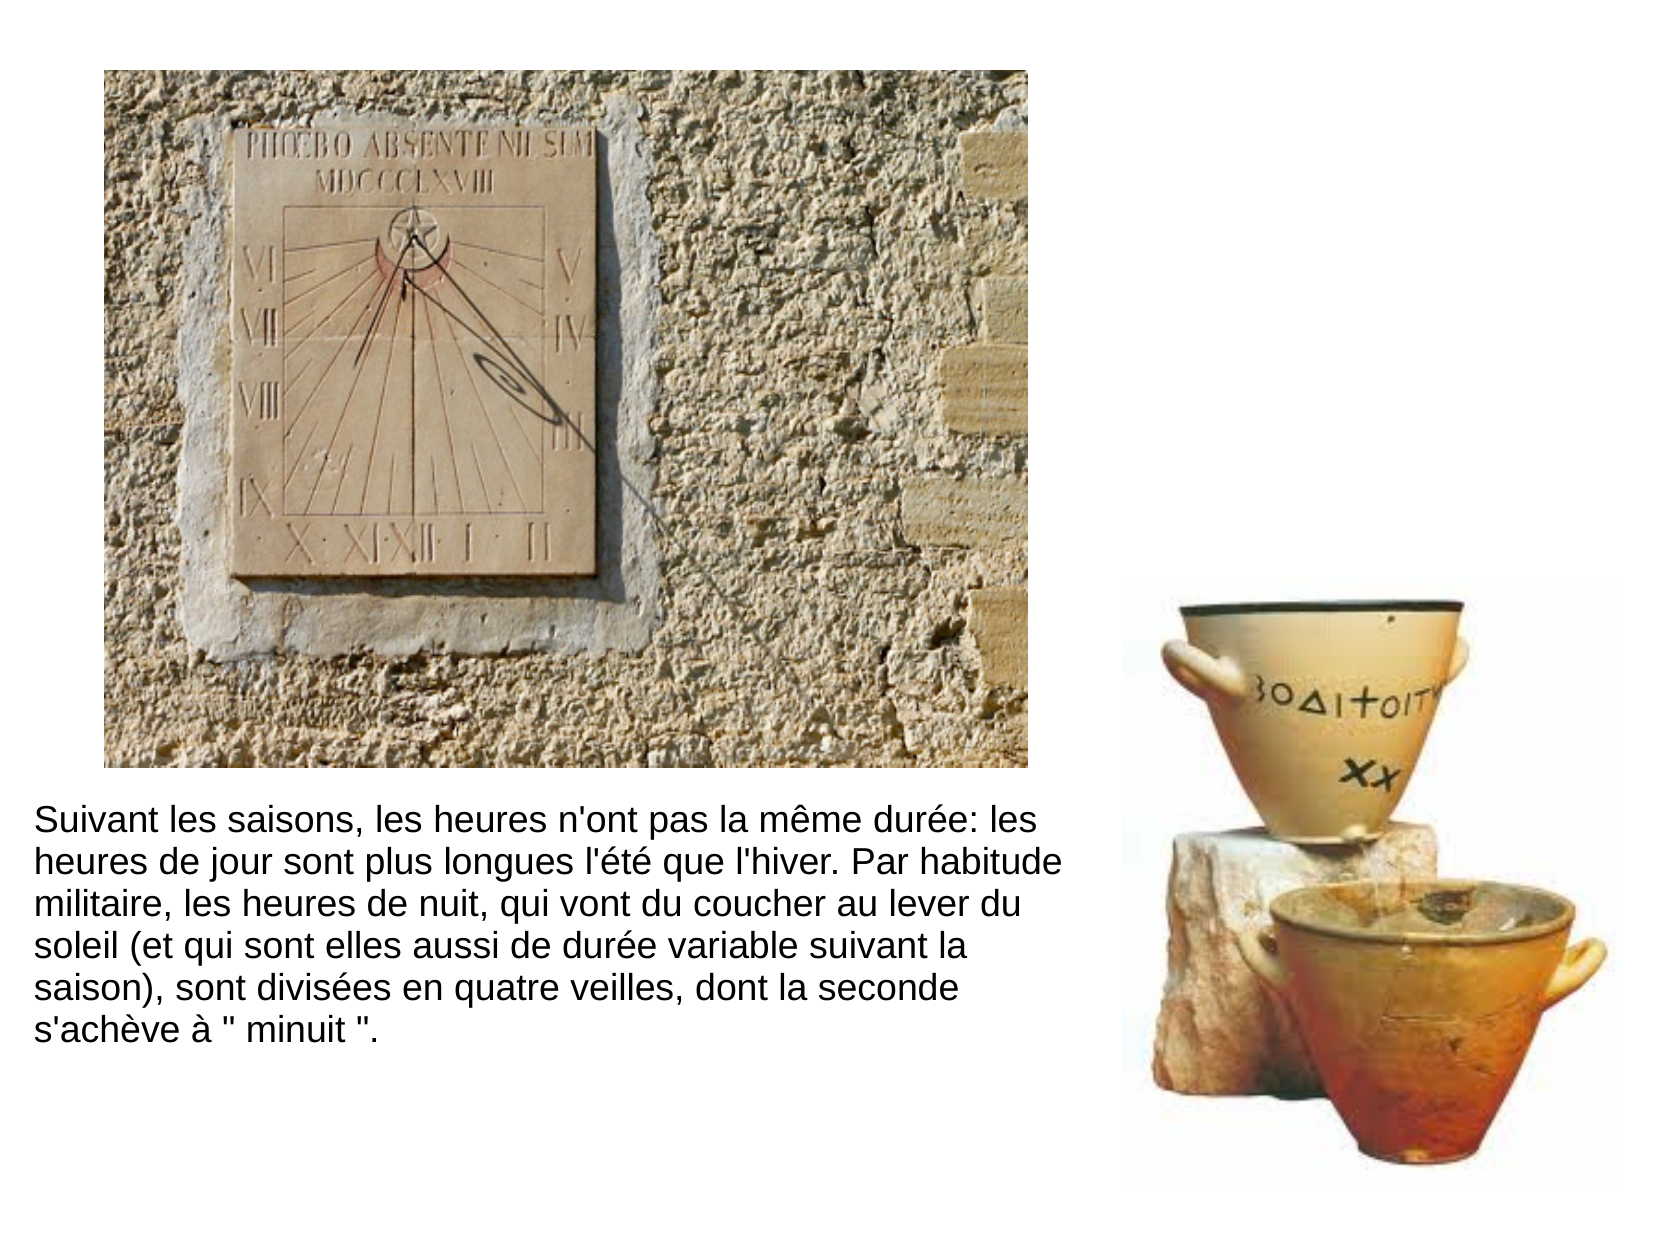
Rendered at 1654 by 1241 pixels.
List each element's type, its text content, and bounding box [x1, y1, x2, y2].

picture [104, 70, 1028, 768]
text_box Suivant les saisons, les heures n'ont pas la même durée: les heures de jour sont plus longues l'été que l'hiver. Par habitude militaire, les heures de nuit, qui vont du coucher au lever du soleil (et qui sont elles aussi de durée variable suivant la saison), sont divisées en quatre veilles, dont la seconde s'achève à " minuit ". [19, 791, 1099, 1158]
picture [1122, 578, 1623, 1190]
